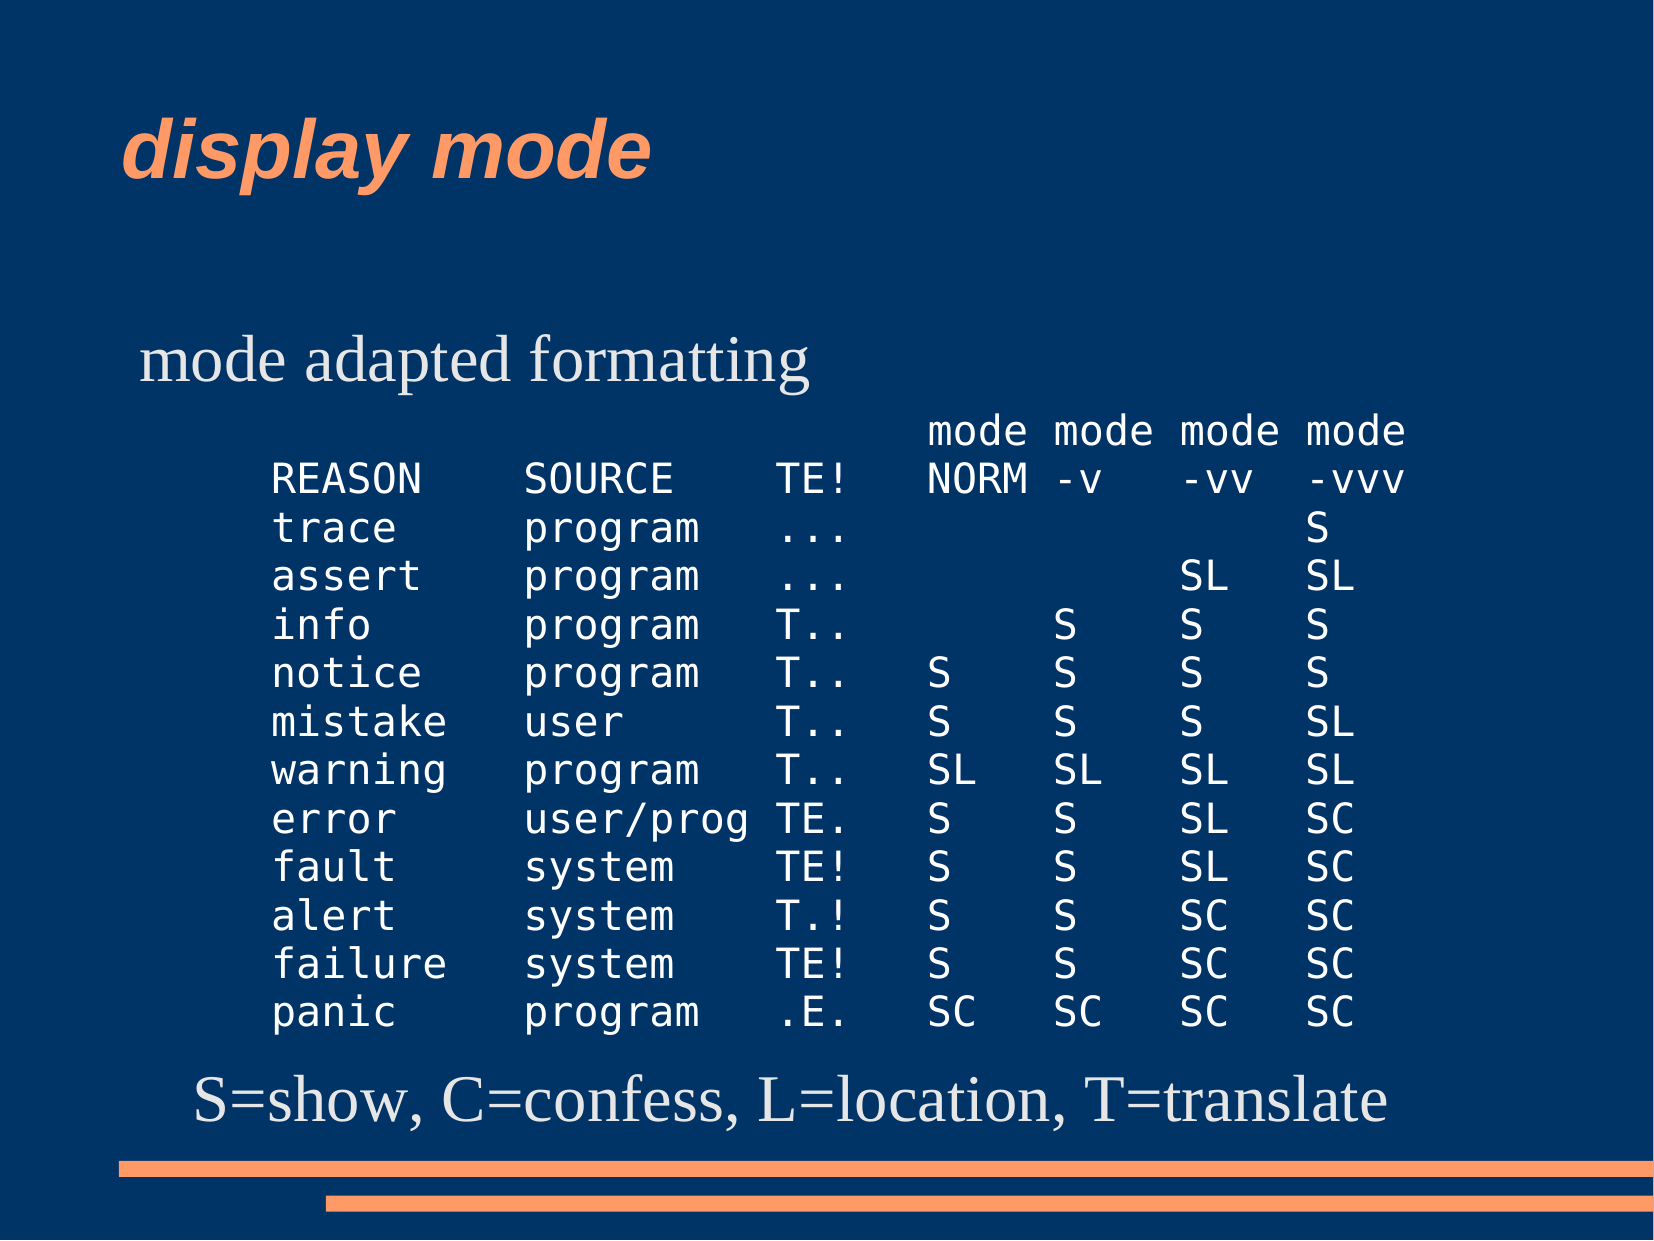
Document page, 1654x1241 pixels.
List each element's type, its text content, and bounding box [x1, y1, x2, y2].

title display mode [121, 46, 1534, 254]
list mode adapted formatting S=show, C=confess, L=location, T=translate [121, 322, 1561, 1145]
text_box mode mode mode mode REASON SOURCE TE! NORM -v -vv -vvv trace program ... S assert program ... SL SL info program T.. S S S notice program T.. S S S S mistake user T.. S S S SL warning program T.. SL SL SL SL error user/prog TE. S S SL SC fault system TE! S S SL SC alert system T.! S S SC SC failure system TE! S S SC SC panic program .E. SC SC SC SC [230, 399, 1464, 1045]
